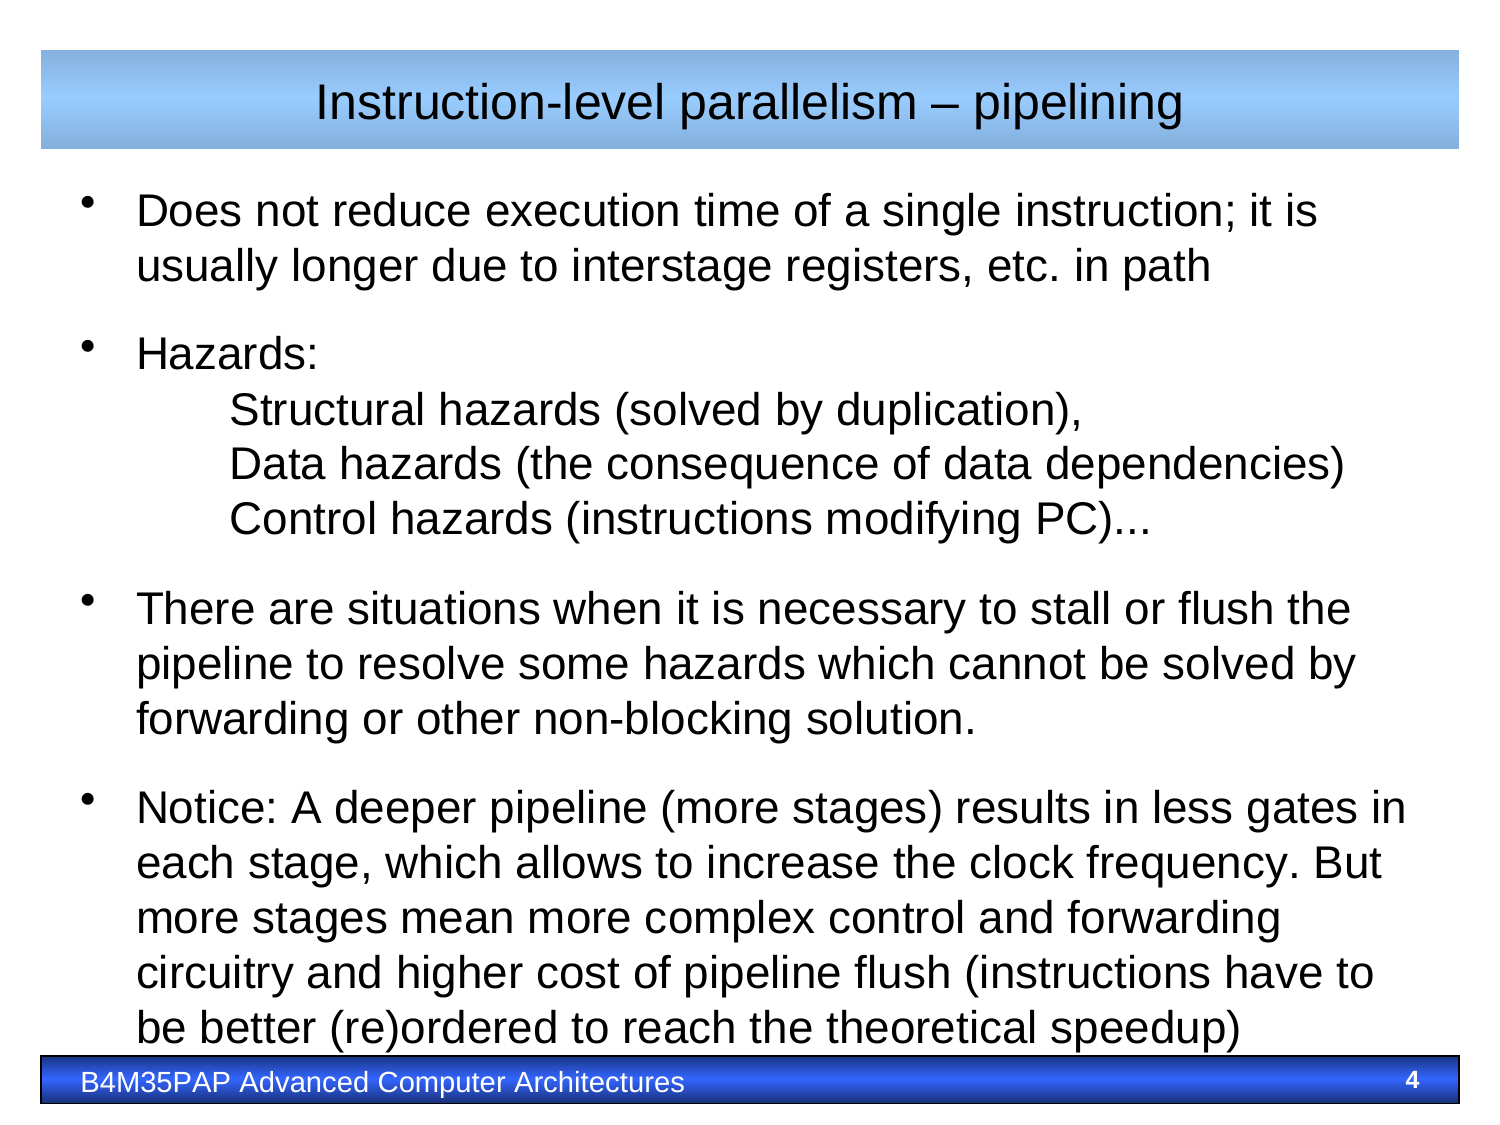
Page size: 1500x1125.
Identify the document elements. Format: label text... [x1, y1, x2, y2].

list Does not reduce execution time of a single instruction; it is usually longer due to interstage registers, etc. in path Hazards: Structural hazards (solved by duplication), Data hazards (the consequence of data dependencies) Control hazards (instructions modifying PC)... There are situations when it is necessary to stall or flush the pipeline to resolve some hazards which cannot be solved by forwarding or other non-blocking solution. Notice: A deeper pipeline (more stages) results in less gates in each stage, which allows to increase the clock frequency. But more stages mean more complex control and forwarding circuitry and higher cost of pipeline flush (instructions have to be better (re)ordered to reach the theoretical speedup) [64, 172, 1436, 1000]
title Instruction-level parallelism – pipelining [41, 50, 1459, 149]
